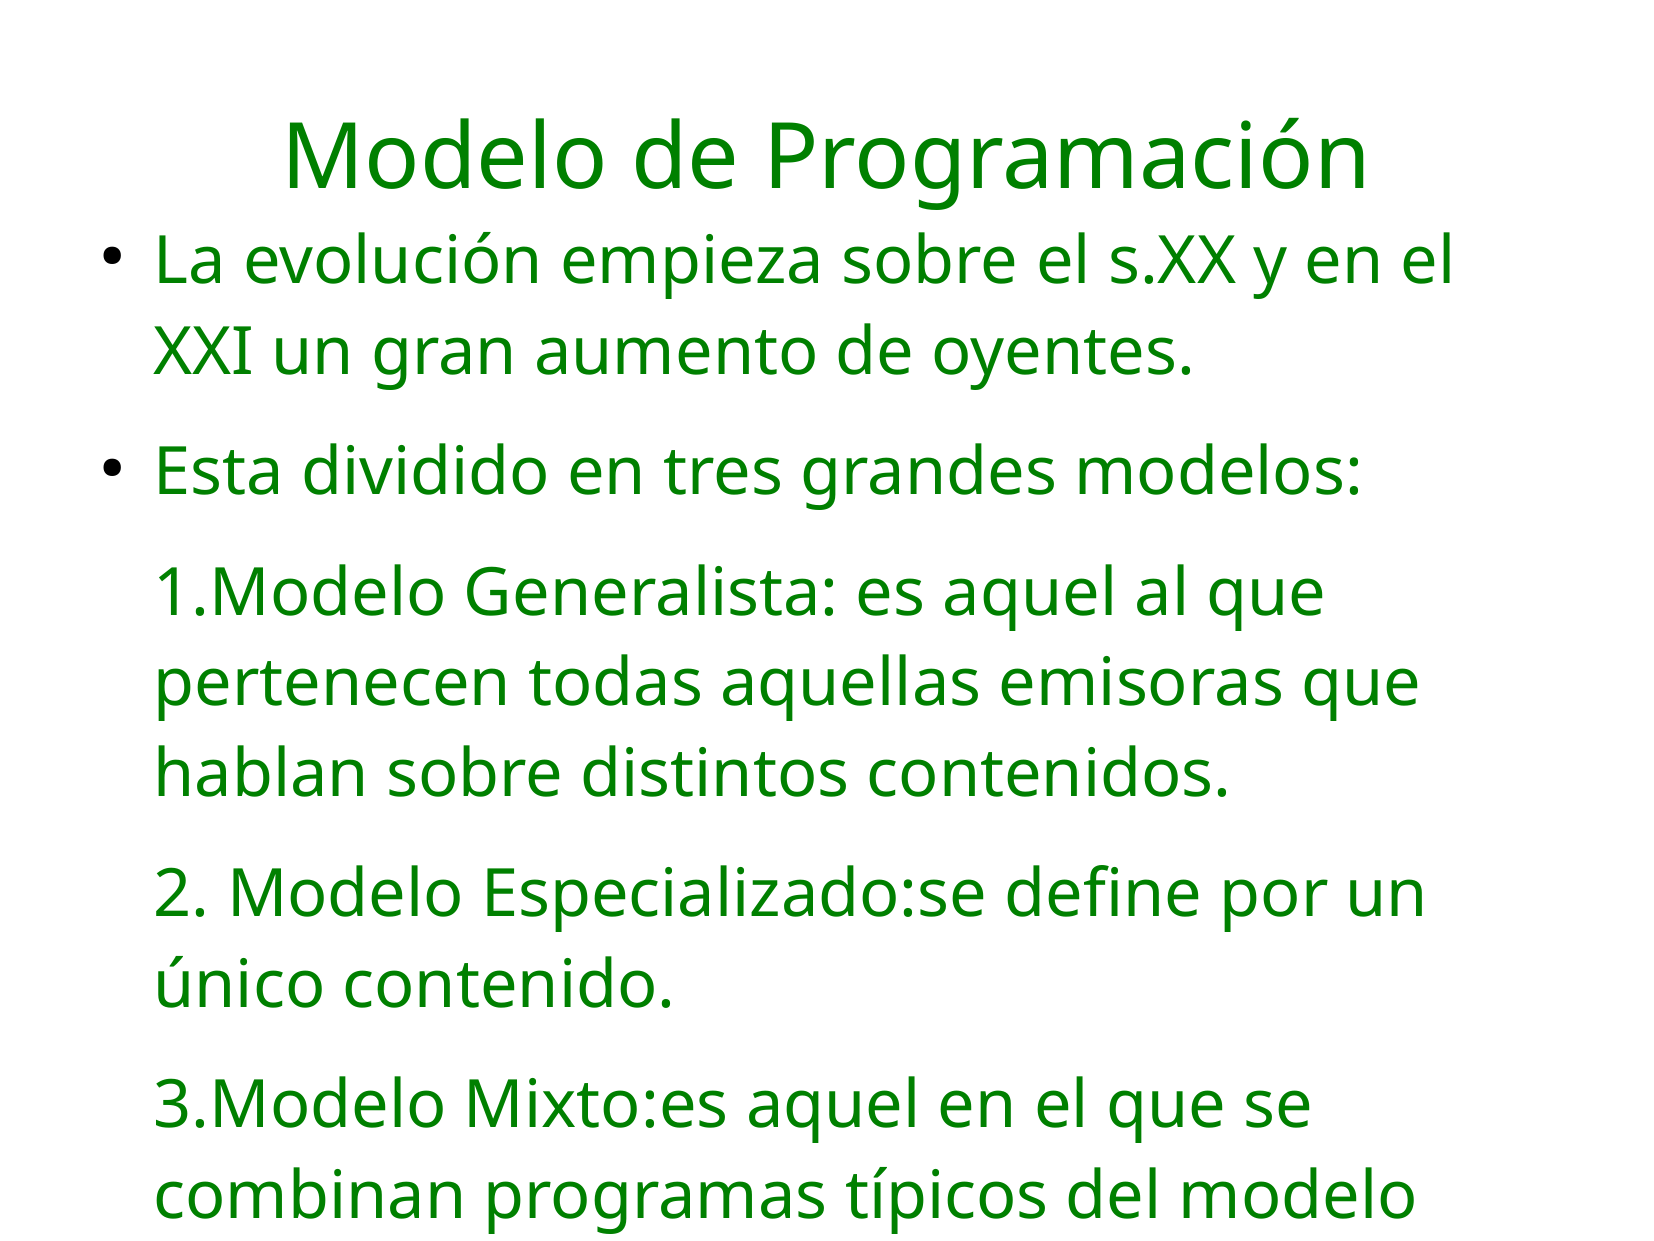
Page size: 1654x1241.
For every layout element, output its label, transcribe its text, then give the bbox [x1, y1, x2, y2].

title Modelo de Programación [82, 49, 1571, 212]
list La evolución empieza sobre el s.XX y en el XXI un gran aumento de oyentes. Esta dividido en tres grandes modelos: 1.Modelo Generalista: es aquel al que pertenecen todas aquellas emisoras que hablan sobre distintos contenidos. 2. Modelo Especializado:se define por un único contenido. 3.Modelo Mixto:es aquel en el que se combinan programas típicos del modelo generalista (informativos, revistas, concursos, etc.) [82, 212, 1571, 1135]
